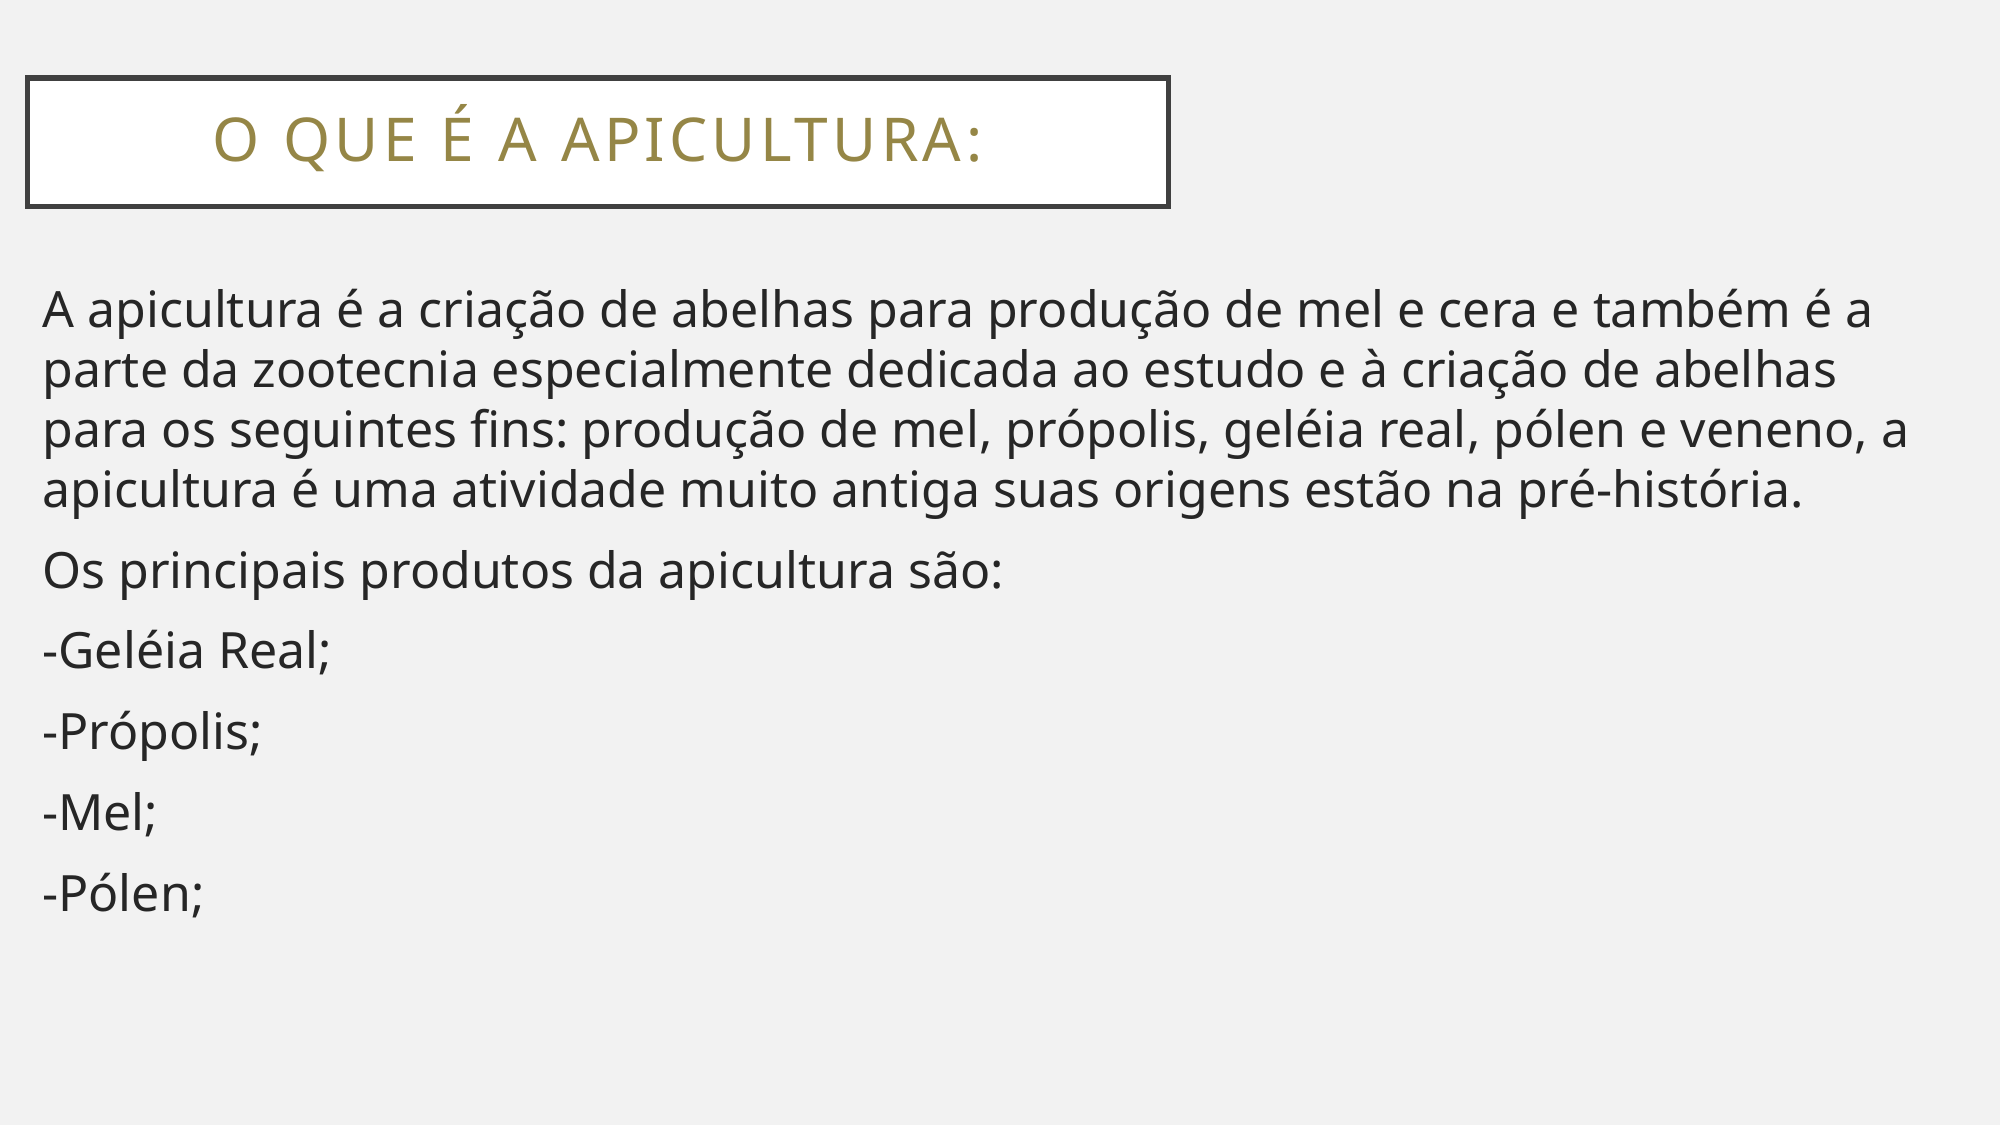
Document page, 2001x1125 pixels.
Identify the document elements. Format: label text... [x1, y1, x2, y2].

title O que é a apicultura: [27, 78, 1169, 207]
list A apicultura é a criação de abelhas para produção de mel e cera e também é a parte da zootecnia especialmente dedicada ao estudo e à criação de abelhas para os seguintes fins: produção de mel, própolis, geléia real, pólen e veneno, a apicultura é uma atividade muito antiga suas origens estão na pré-história. Os principais produtos da apicultura são: -Geléia Real; -Própolis; -Mel; -Pólen; [27, 269, 1973, 983]
